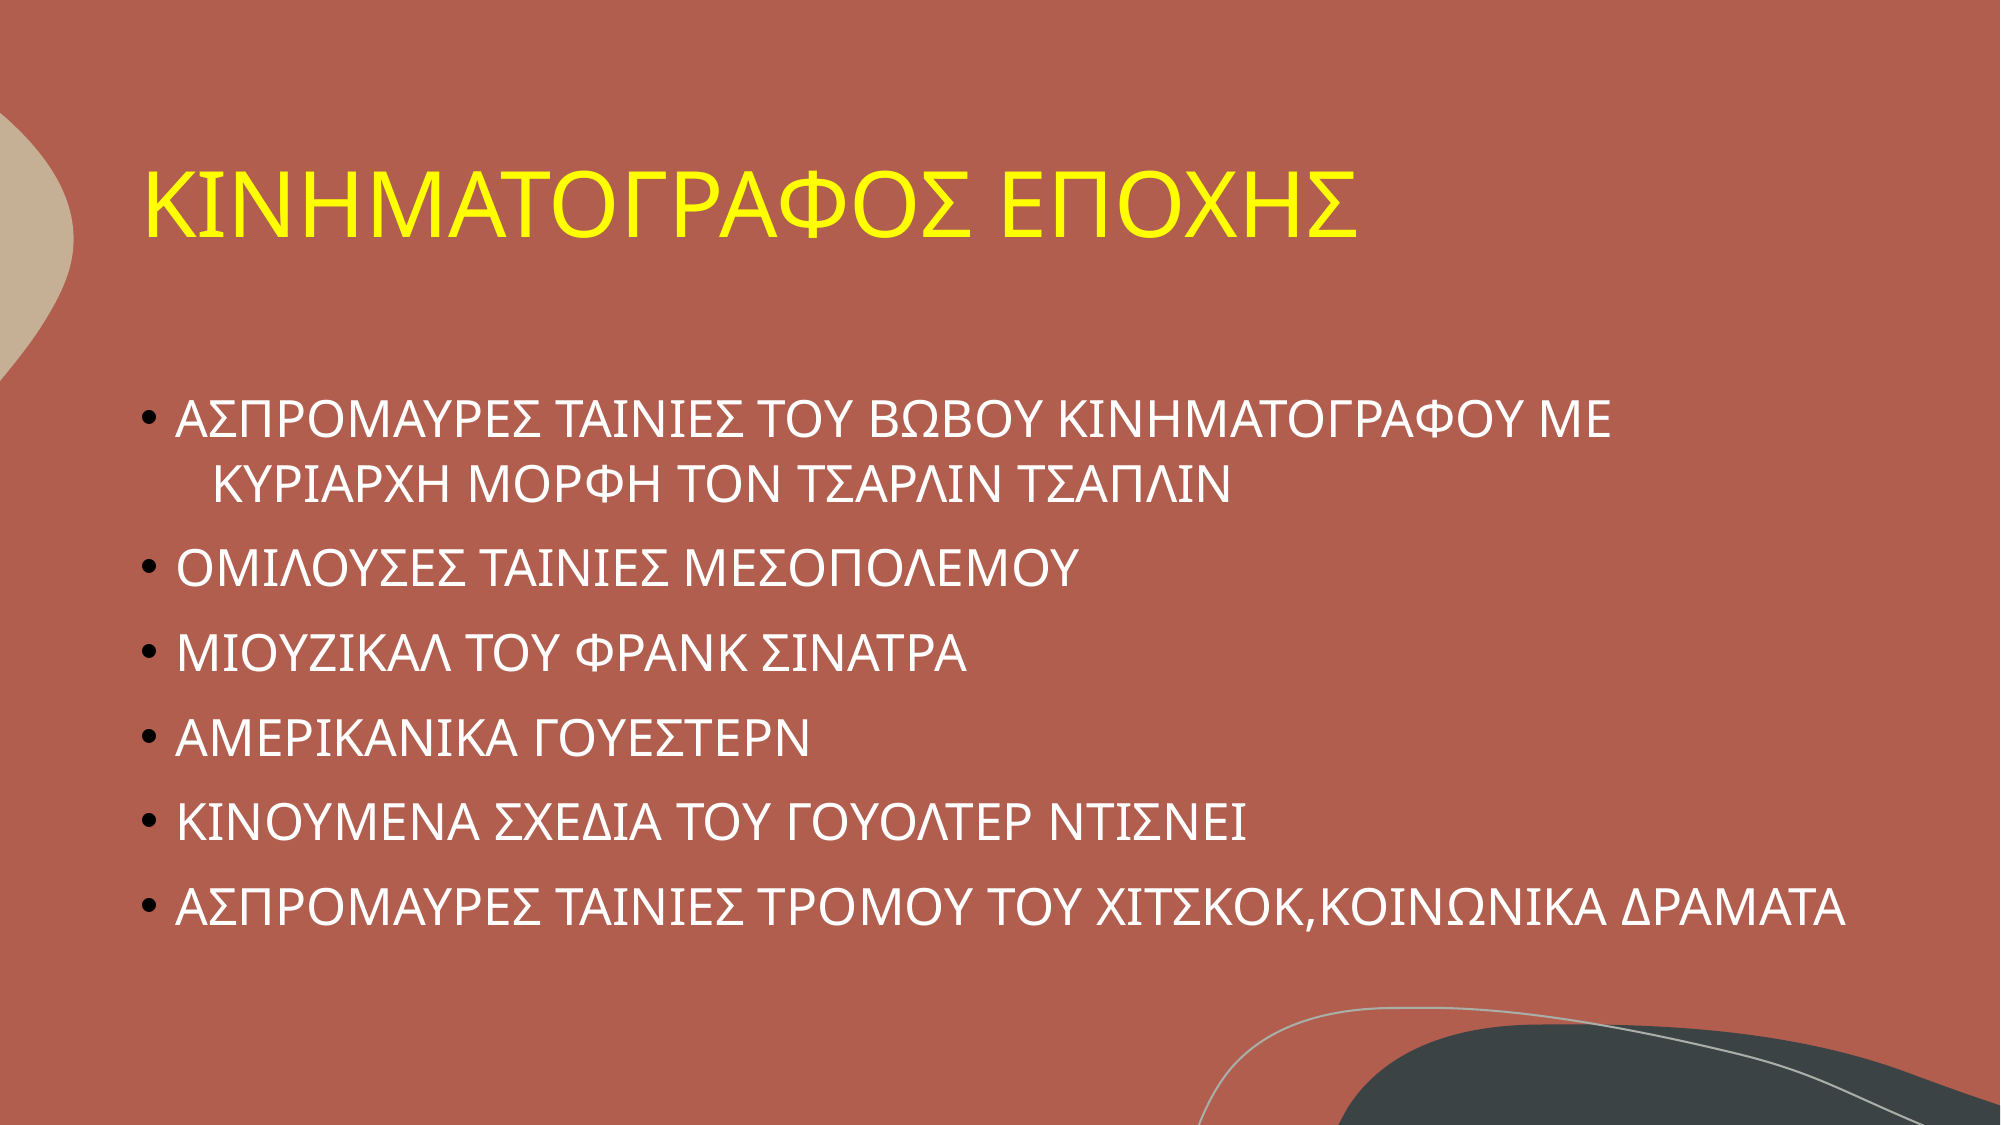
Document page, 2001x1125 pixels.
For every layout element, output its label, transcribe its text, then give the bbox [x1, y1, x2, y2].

list ΑΣΠΡΟΜΑΥΡΕΣ ΤΑΙΝΙΕΣ ΤΟΥ ΒΩΒΟΥ ΚΙΝΗΜΑΤΟΓΡΑΦΟΥ ΜΕ ΚΥΡΙΑΡΧΗ ΜΟΡΦΗ ΤΟΝ ΤΣΑΡΛΙΝ ΤΣΑΠΛΙΝ ΟΜΙΛΟΥΣΕΣ ΤΑΙΝΙΕΣ ΜΕΣΟΠΟΛΕΜΟΥ ΜΙΟΥΖΙΚΑΛ ΤΟΥ ΦΡΑΝΚ ΣΙΝΑΤΡΑ ΑΜΕΡΙΚΑΝΙΚΑ ΓΟΥΕΣΤΕΡΝ ΚΙΝΟΥΜΕΝΑ ΣΧΕΔΙΑ ΤΟΥ ΓΟΥΟΛΤΕΡ ΝΤΙΣΝΕΙ ΑΣΠΡΟΜΑΥΡΕΣ ΤΑΙΝΙΕΣ ΤΡΟΜΟΥ ΤΟΥ ΧΙΤΣΚΟΚ,ΚΟΙΝΩΝΙΚΑ ΔΡΑΜΑΤΑ [125, 375, 1876, 1002]
title ΚΙΝΗΜΑΤΟΓΡΑΦΟΣ ΕΠΟΧΗΣ [125, 125, 1457, 292]
